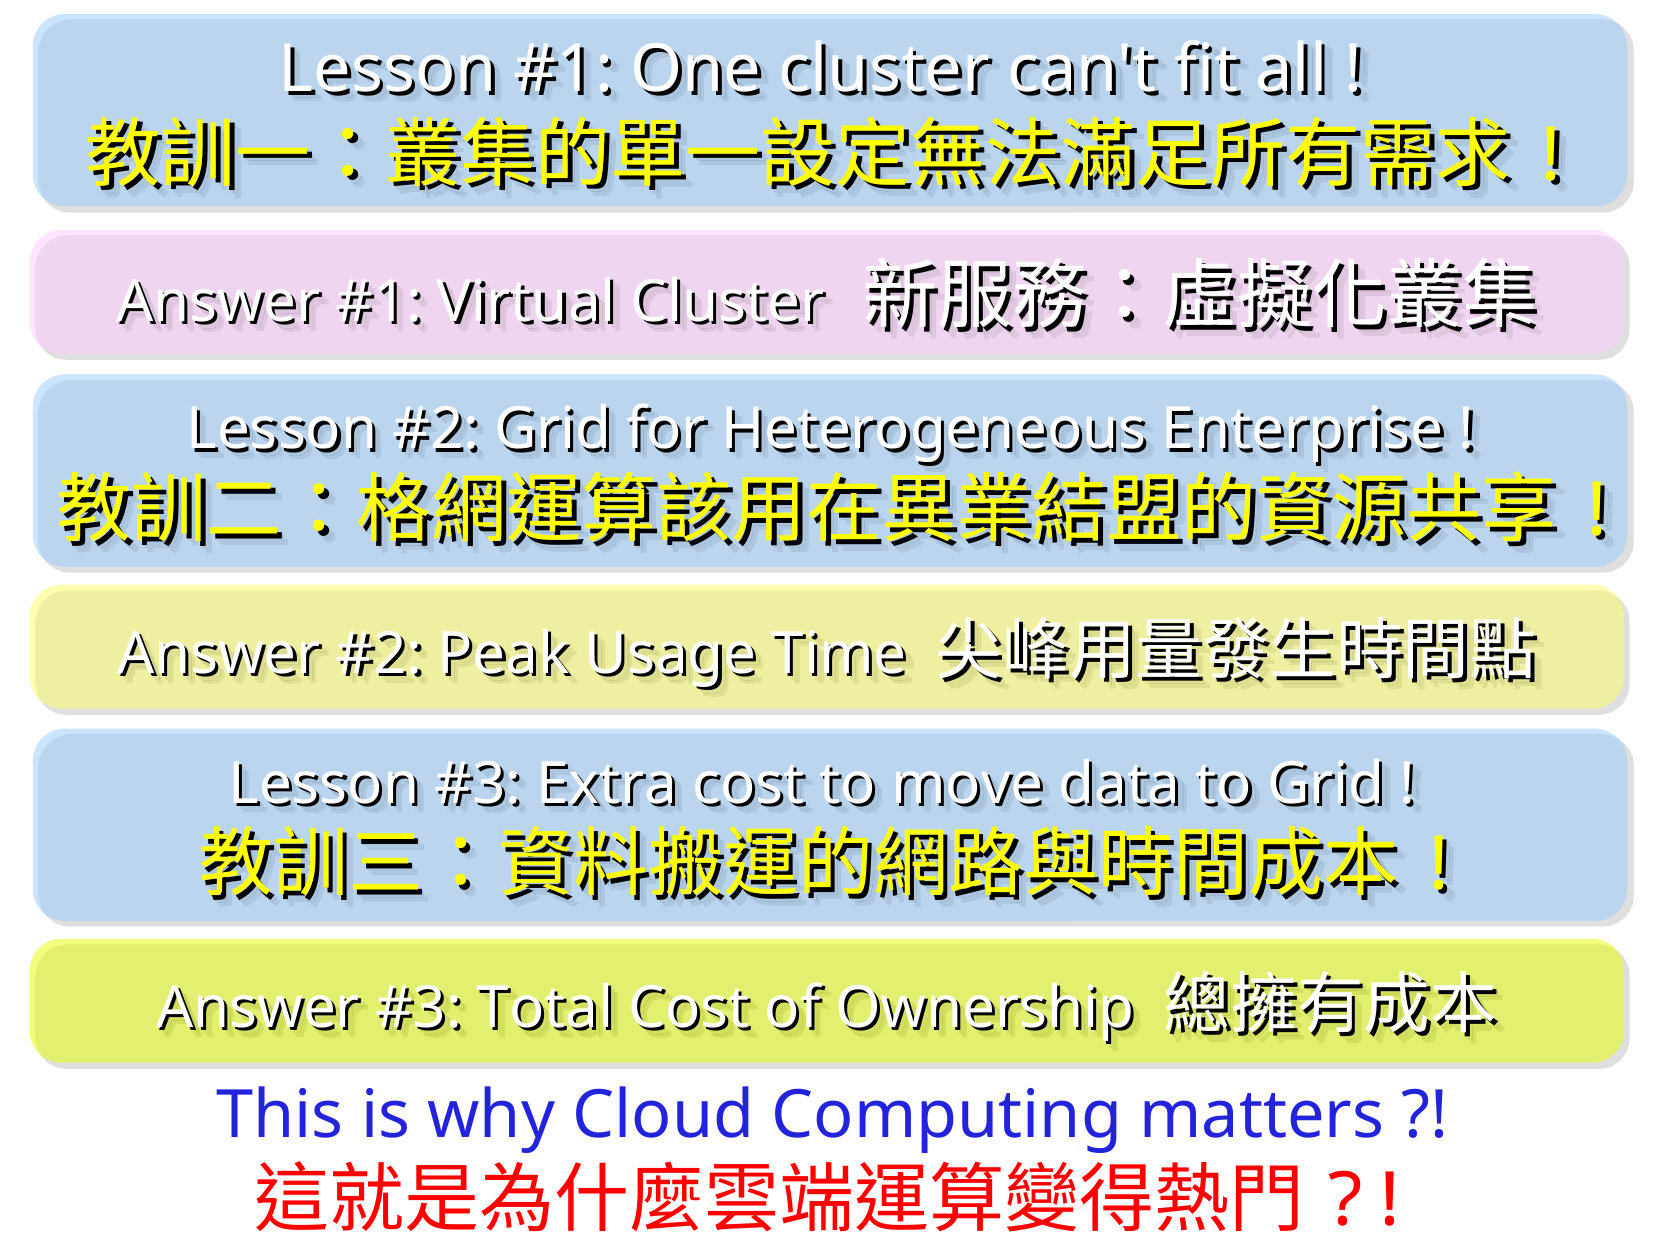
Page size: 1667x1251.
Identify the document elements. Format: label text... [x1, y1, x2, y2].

text_box Lesson #1: One cluster can't fit all ! 教訓一：叢集的單一設定無法滿足所有需求! [32, 14, 1628, 207]
text_box Lesson #3: Extra cost to move data to Grid ! 教訓三：資料搬運的網路與時間成本! [32, 728, 1628, 921]
text_box Answer #2: Peak Usage Time 尖峰用量發生時間點 [29, 584, 1625, 709]
text_box Answer #3: Total Cost of Ownership 總擁有成本 [29, 938, 1625, 1063]
text_box This is why Cloud Computing matters ?! 這就是為什麼雲端運算變得熱門?! [0, 1063, 1667, 1249]
text_box Answer #1: Virtual Cluster 新服務：虛擬化叢集 [29, 229, 1625, 354]
text_box Lesson #2: Grid for Heterogeneous Enterprise ! 教訓二：格網運算該用在異業結盟的資源共享! [32, 374, 1628, 567]
